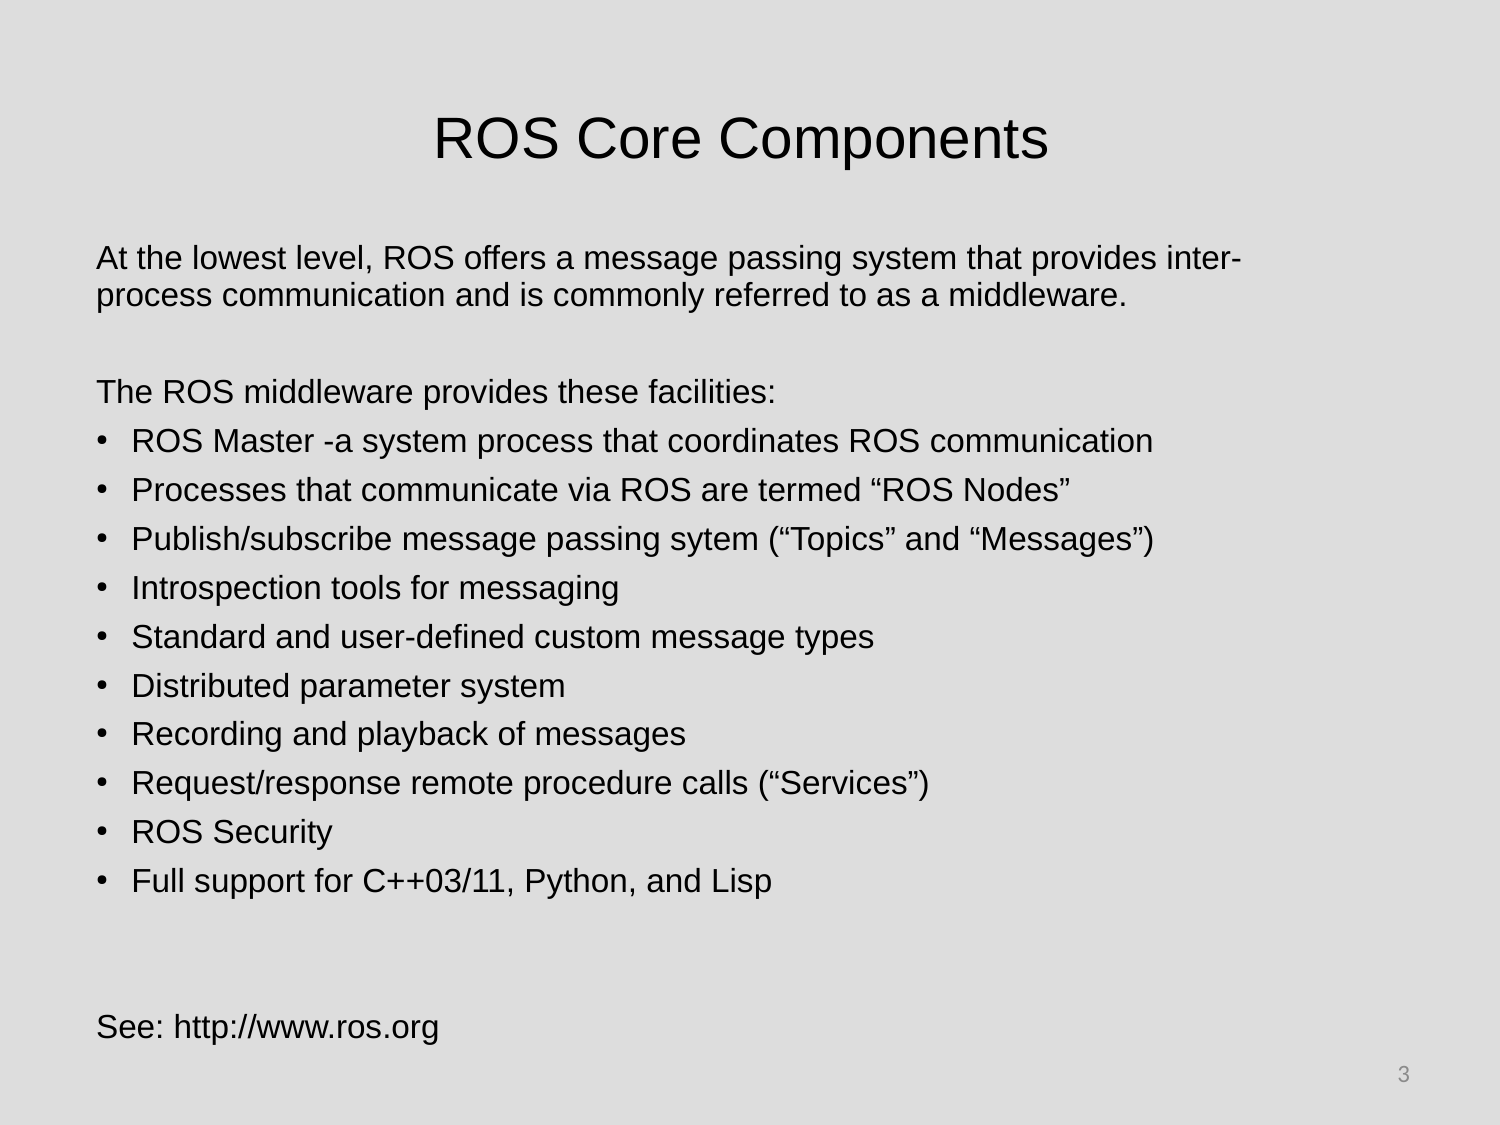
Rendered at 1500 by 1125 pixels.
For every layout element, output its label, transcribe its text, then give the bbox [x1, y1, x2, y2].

title ROS Core Components [75, 45, 1425, 233]
subtitle At the lowest level, ROS offers a message passing system that provides inter-process communication and is commonly referred to as a middleware. The ROS middleware provides these facilities: ROS Master -a system process that coordinates ROS communication Processes that communicate via ROS are termed “ROS Nodes” Publish/subscribe message passing sytem (“Topics” and “Messages”) Introspection tools for messaging Standard and user-defined custom message types Distributed parameter system Recording and playback of messages Request/response remote procedure calls (“Services”) ROS Security Full support for C++03/11, Python, and Lisp See: http://www.ros.org [95, 190, 1296, 791]
